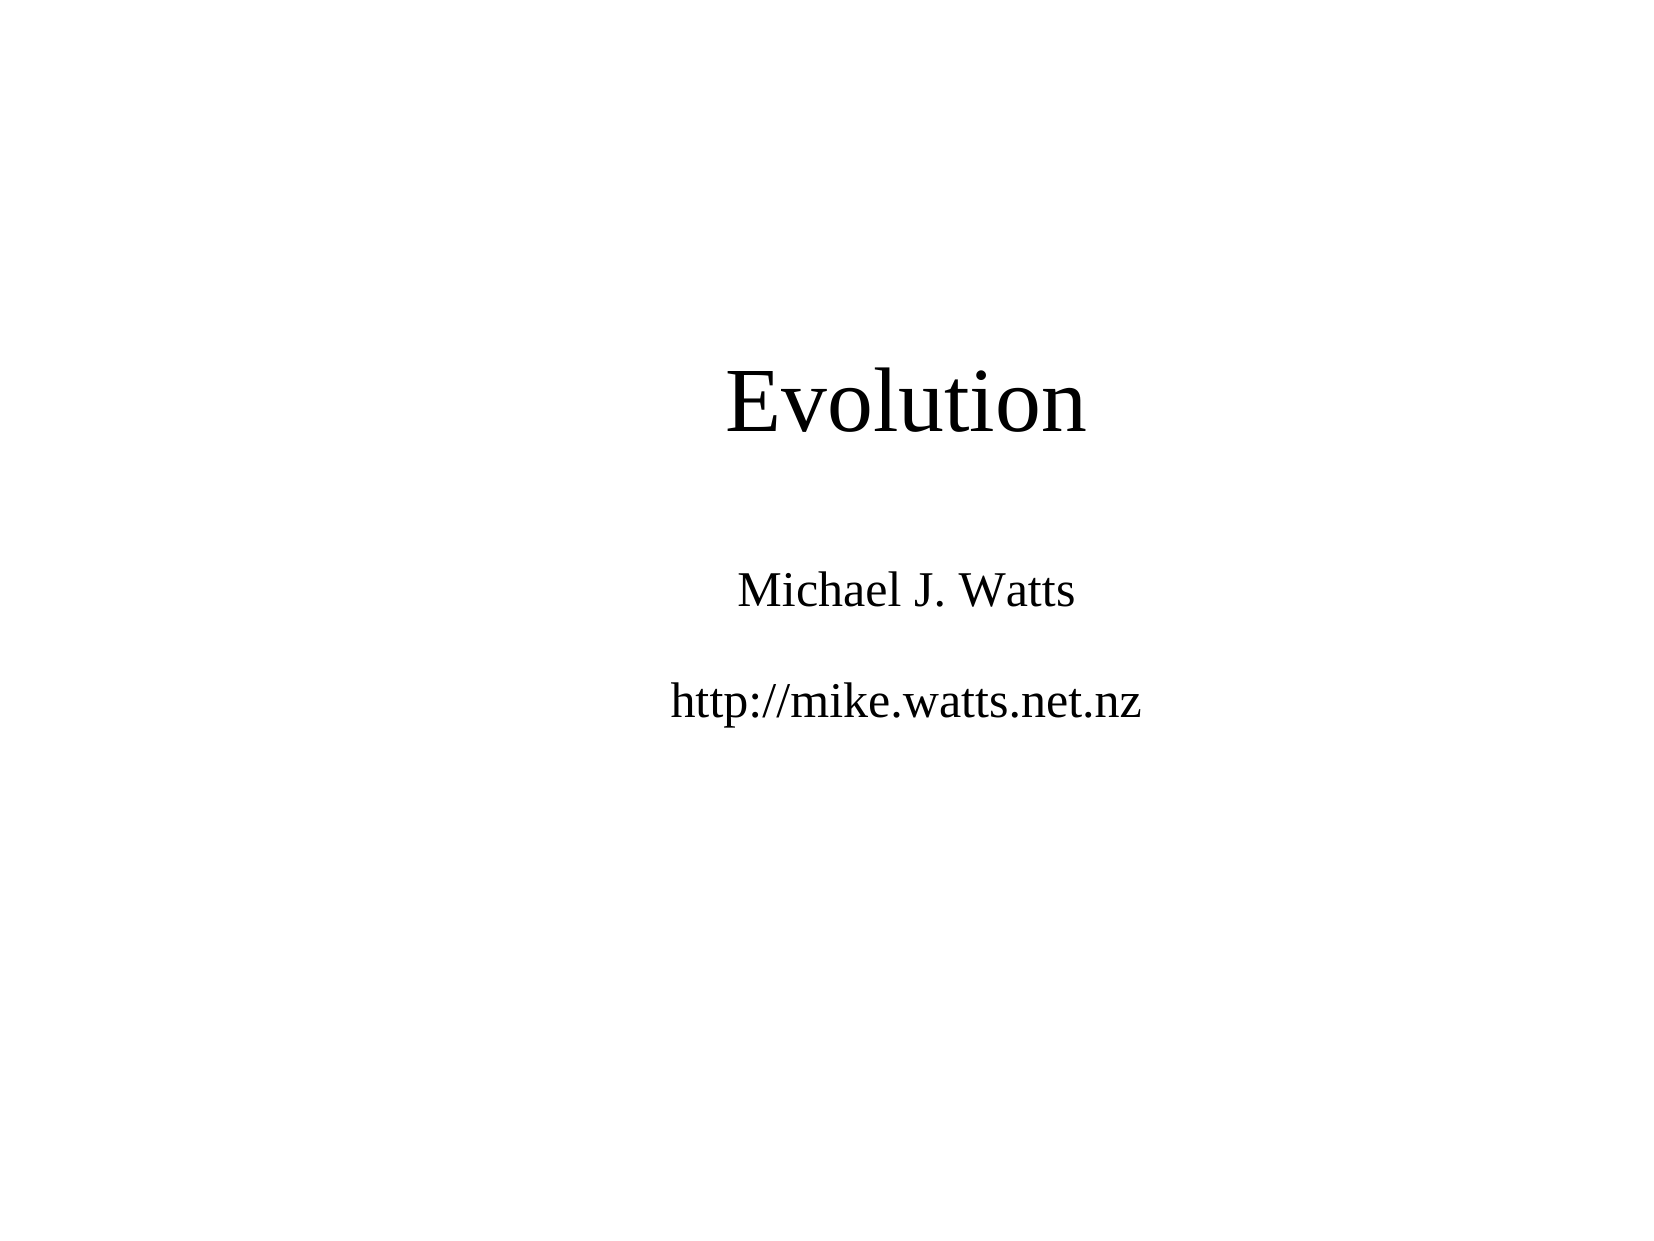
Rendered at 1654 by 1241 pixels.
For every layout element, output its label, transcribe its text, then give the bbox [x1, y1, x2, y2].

text_box Evolution Michael J. Watts http://mike.watts.net.nz [380, 349, 1433, 962]
